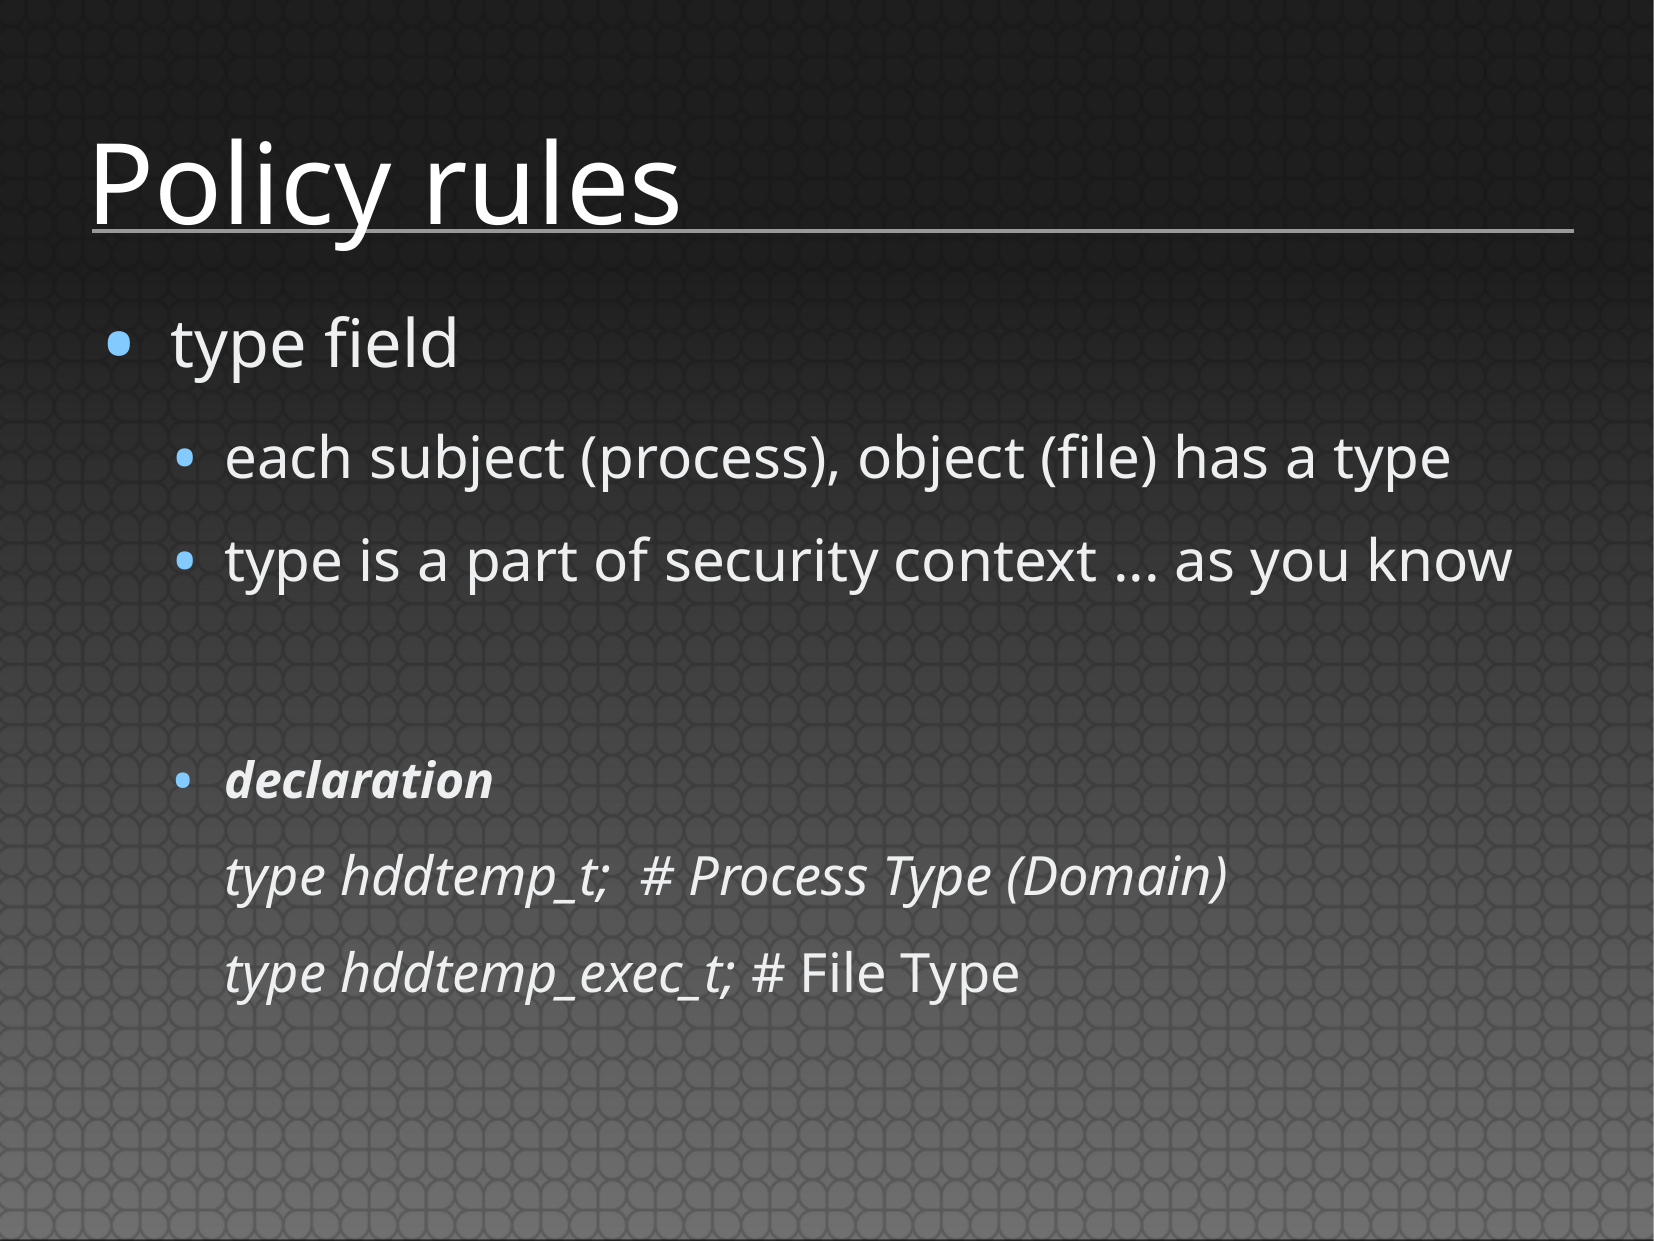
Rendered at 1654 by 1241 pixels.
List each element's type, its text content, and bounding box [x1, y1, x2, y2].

picture [0, 0, 1654, 1241]
list type field each subject (process), object (file) has a type type is a part of security context ... as you know declaration type hddtemp_t; # Process Type (Domain) type hddtemp_exec_t; # File Type [82, 296, 1571, 1241]
title Policy rules [86, 110, 1576, 251]
